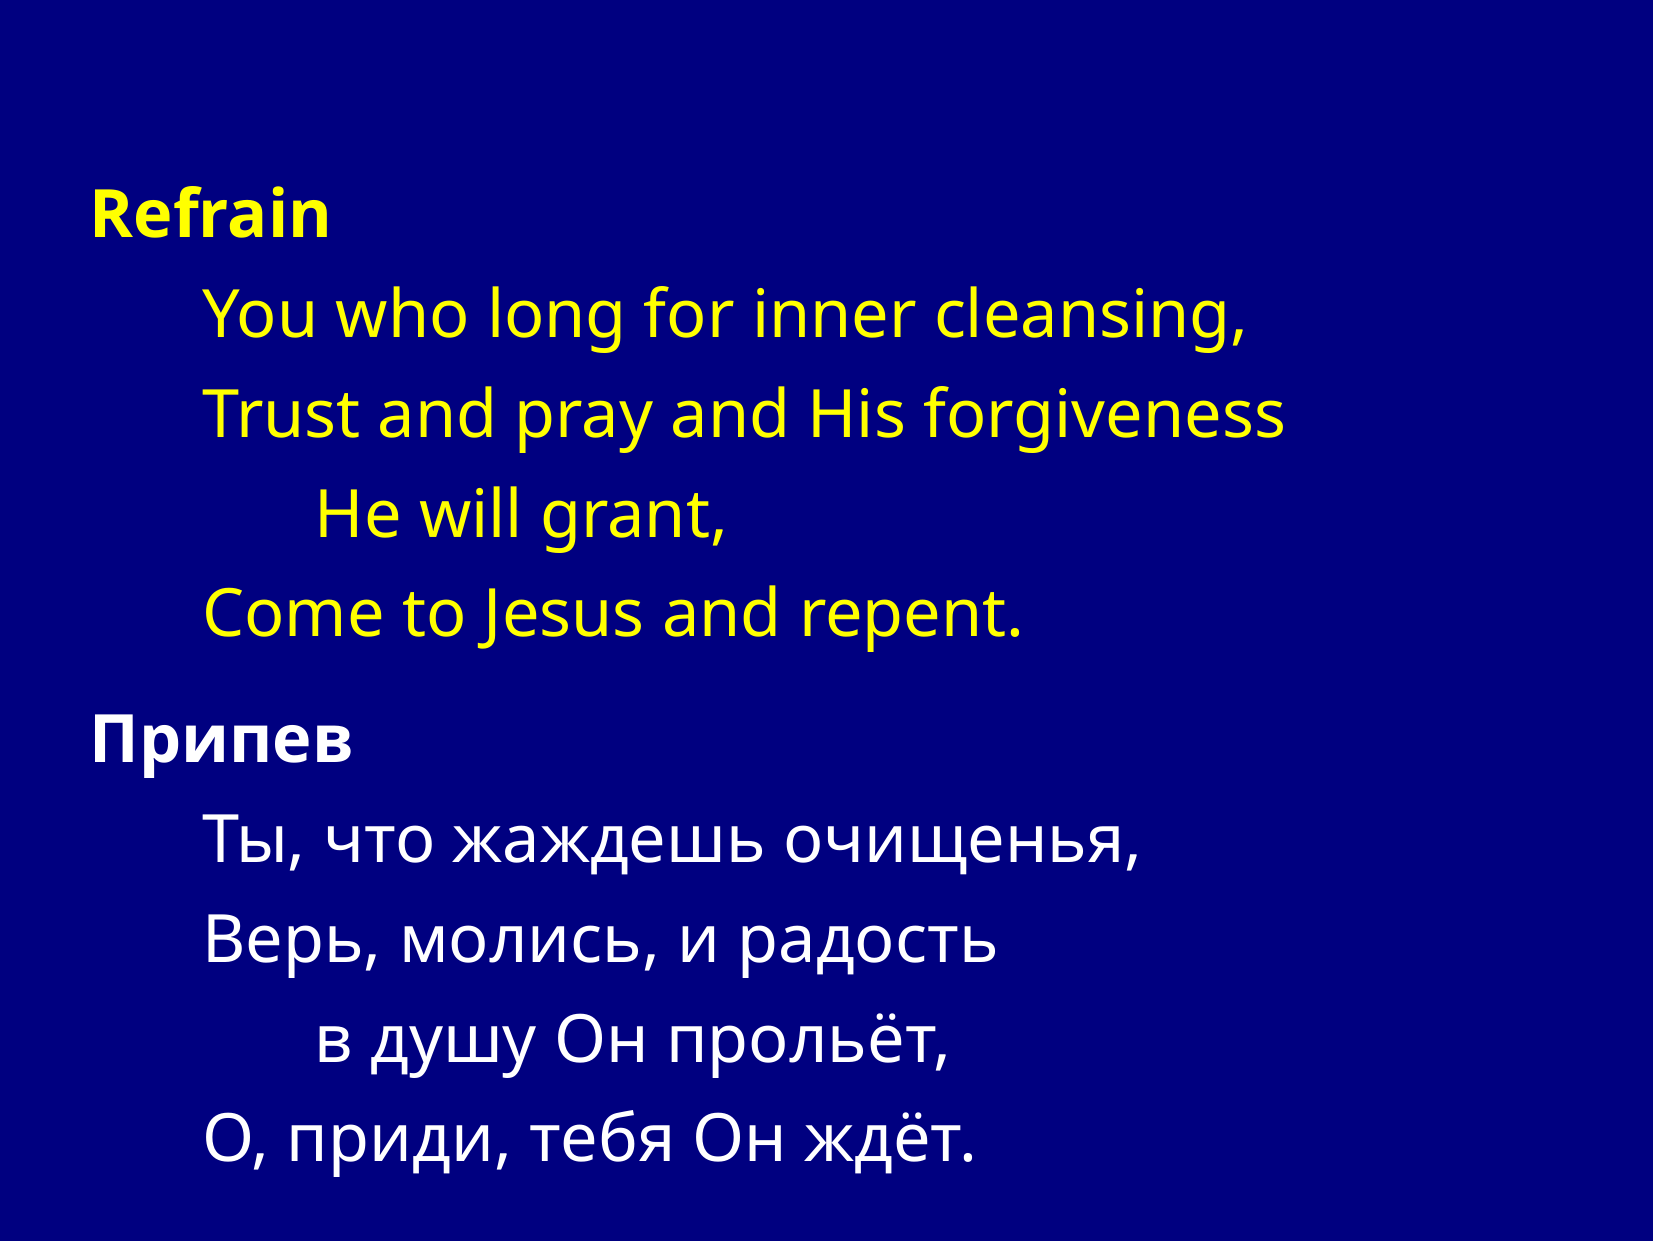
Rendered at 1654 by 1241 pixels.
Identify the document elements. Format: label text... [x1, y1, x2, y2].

text_box Refrain You who long for inner cleansing, Trust and pray and His forgiveness He will grant, Come to Jesus and repent. [75, 150, 1576, 638]
text_box Припев Ты, что жаждешь очищенья, Верь, молись, и радость в душу Он прольёт, О, приди, тебя Он ждёт. [75, 675, 1576, 1163]
